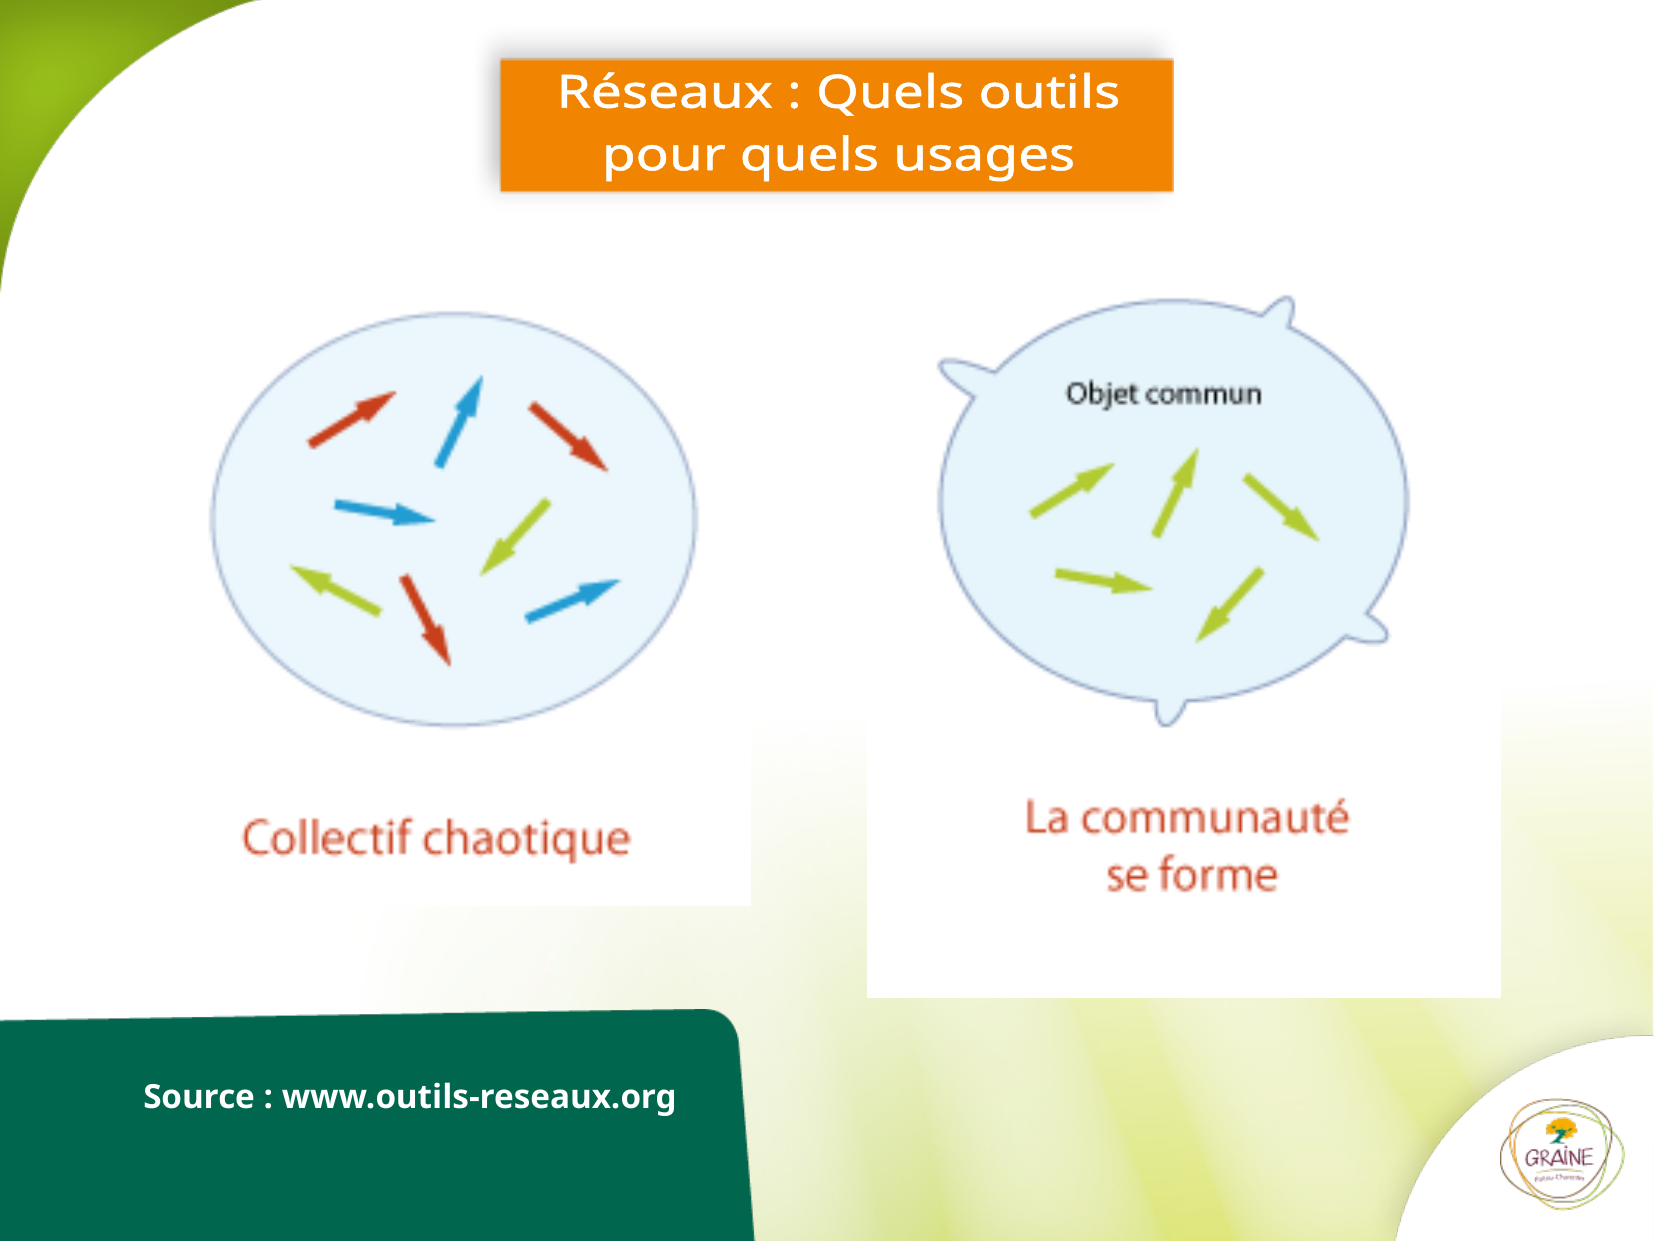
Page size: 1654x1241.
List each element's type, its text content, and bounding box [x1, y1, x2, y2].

list Source : www.outils-reseaux.org [0, 1003, 709, 1241]
title Réseaux : Quels outils pour quels usages [501, 47, 1176, 196]
picture [472, 23, 1182, 213]
picture [0, 0, 1654, 1241]
